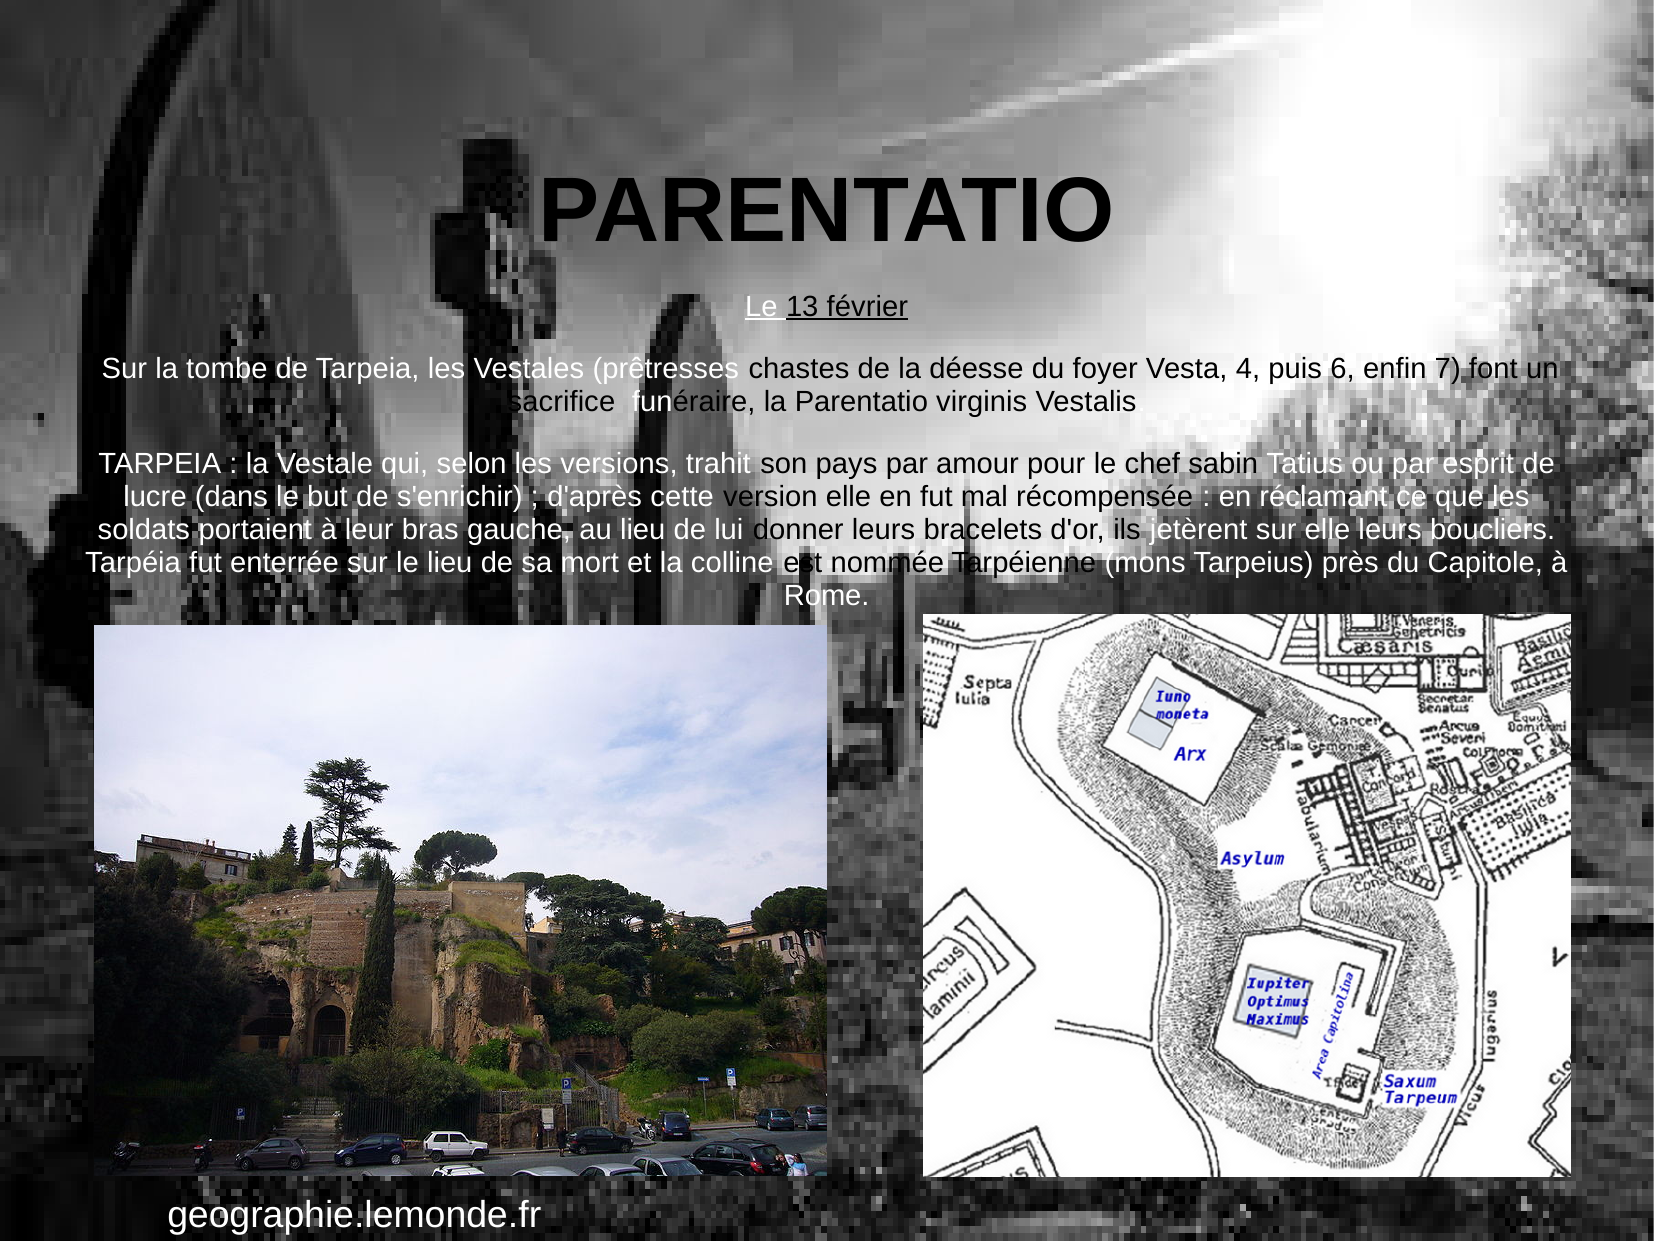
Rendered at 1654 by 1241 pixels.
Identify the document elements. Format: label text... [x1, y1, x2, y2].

title PARENTATIO [82, 106, 1571, 290]
picture [0, 0, 1654, 1241]
text_box geographie.lemonde.fr [152, 1186, 1654, 1241]
list Le 13 février Sur la tombe de Tarpeia, les Vestales (prêtresses chastes de la déesse du foyer Vesta, 4, puis 6, enfin 7) font un sacrifice funéraire, la Parentatio virginis Vestalis. TARPEIA : la Vestale qui, selon les versions, trahit son pays par amour pour le chef sabin Tatius ou par esprit de lucre (dans le but de s'enrichir) ; d'après cette version elle en fut mal récompensée : en réclamant ce que les soldats portaient à leur bras gauche, au lieu de lui donner leurs bracelets d'or, ils jetèrent sur elle leurs boucliers. Tarpéia fut enterrée sur le lieu de sa mort et la colline est nommée Tarpéienne (mons Tarpeius) près du Capitole, à Rome. [82, 290, 1571, 1010]
